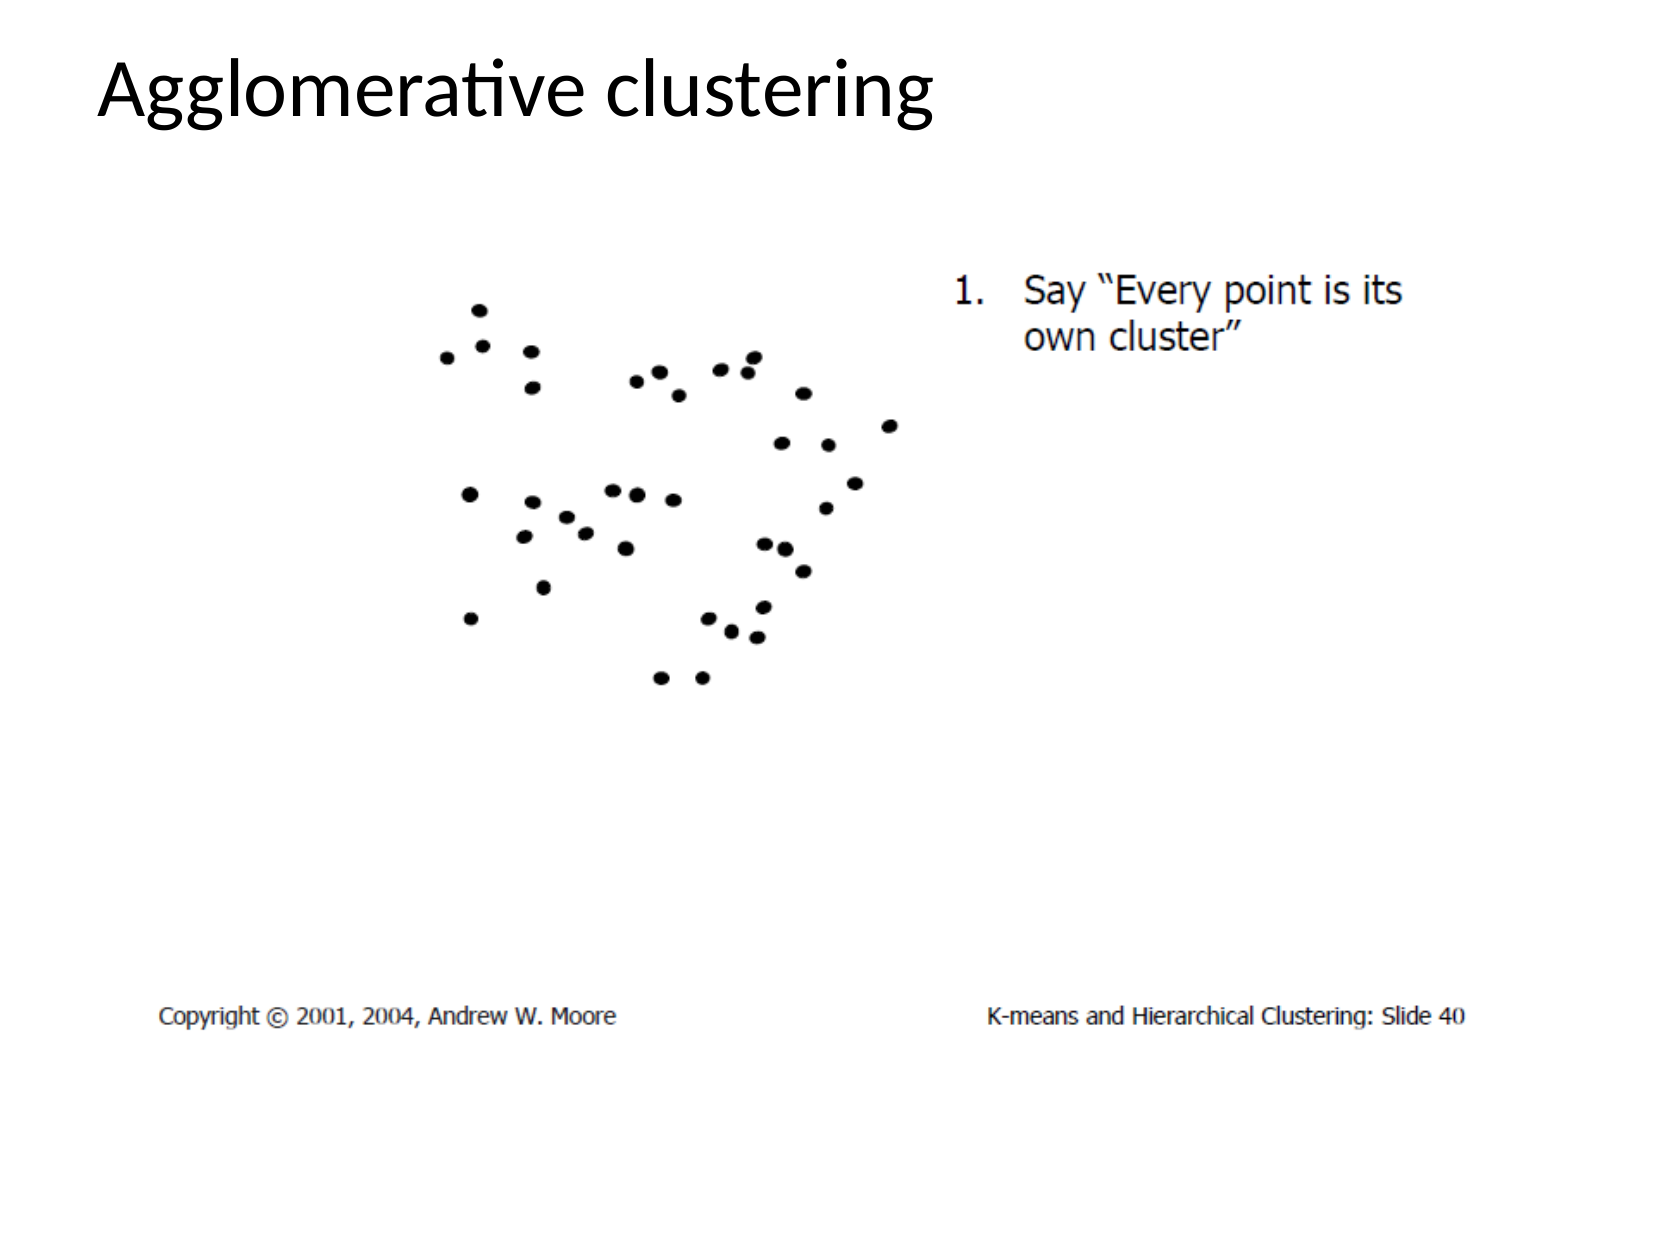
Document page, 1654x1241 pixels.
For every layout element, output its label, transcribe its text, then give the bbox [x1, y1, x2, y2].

picture [127, 220, 1473, 1037]
title Agglomerative clustering [82, 0, 1571, 166]
